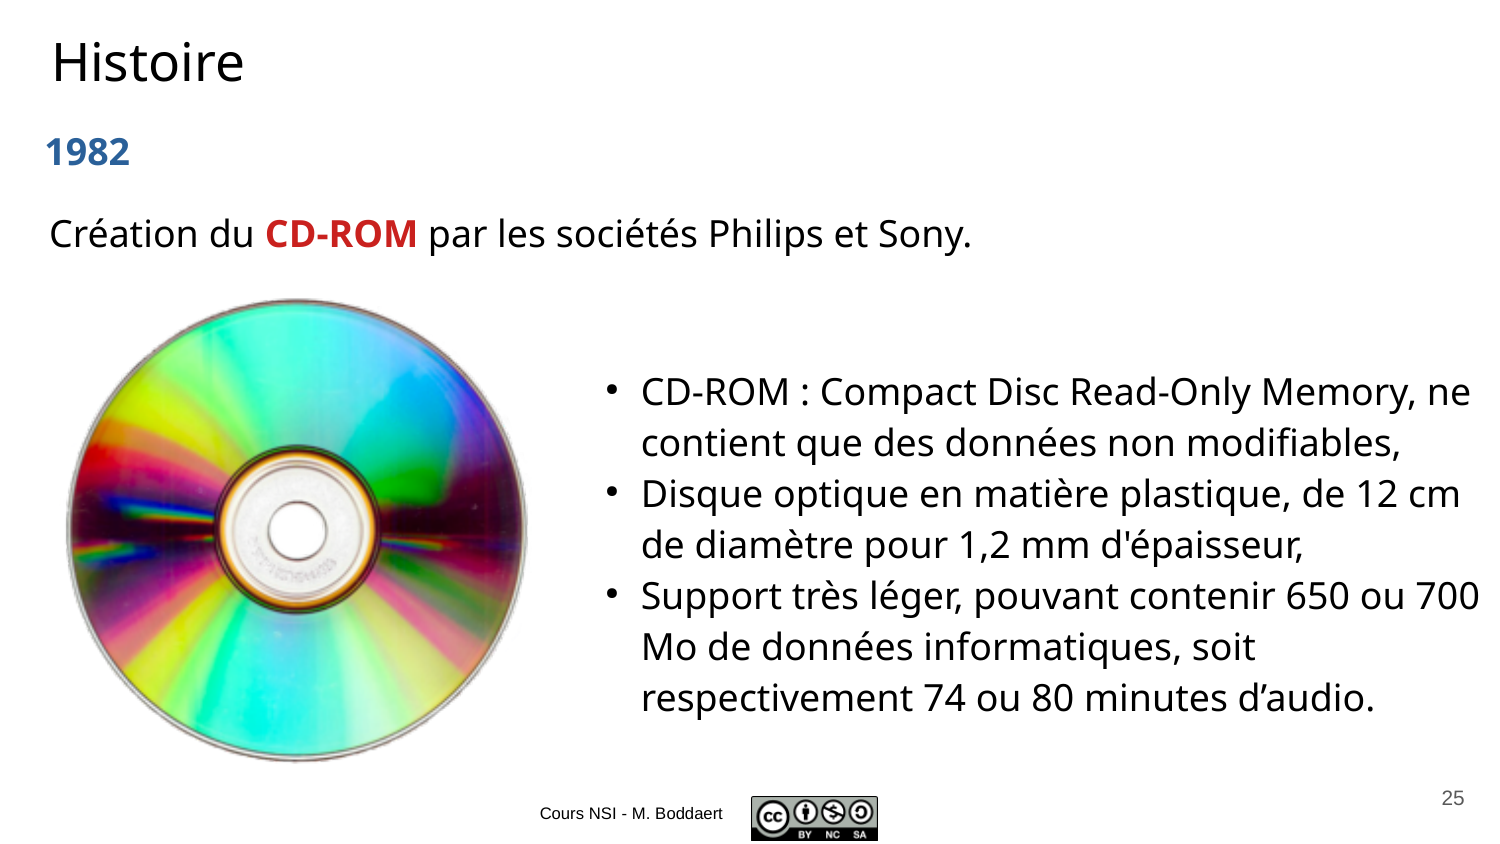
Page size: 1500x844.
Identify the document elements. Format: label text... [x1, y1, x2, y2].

slide_number <numéro> [1389, 764, 1480, 830]
text_box Création du CD-ROM par les sociétés Philips et Sony. [34, 200, 1500, 266]
title Histoire [51, 13, 1449, 108]
text_box 1982 [29, 120, 1477, 178]
text_box CD-ROM : Compact Disc Read-Only Memory, ne contient que des données non modifiables, Disque optique en matière plastique, de 12 cm de diamètre pour 1,2 mm d'épaisseur, Support très léger, pouvant contenir 650 ou 700 Mo de données informatiques, soit respectivement 74 ou 80 minutes d’audio. [590, 357, 1500, 678]
picture [751, 796, 878, 841]
picture [59, 295, 532, 768]
